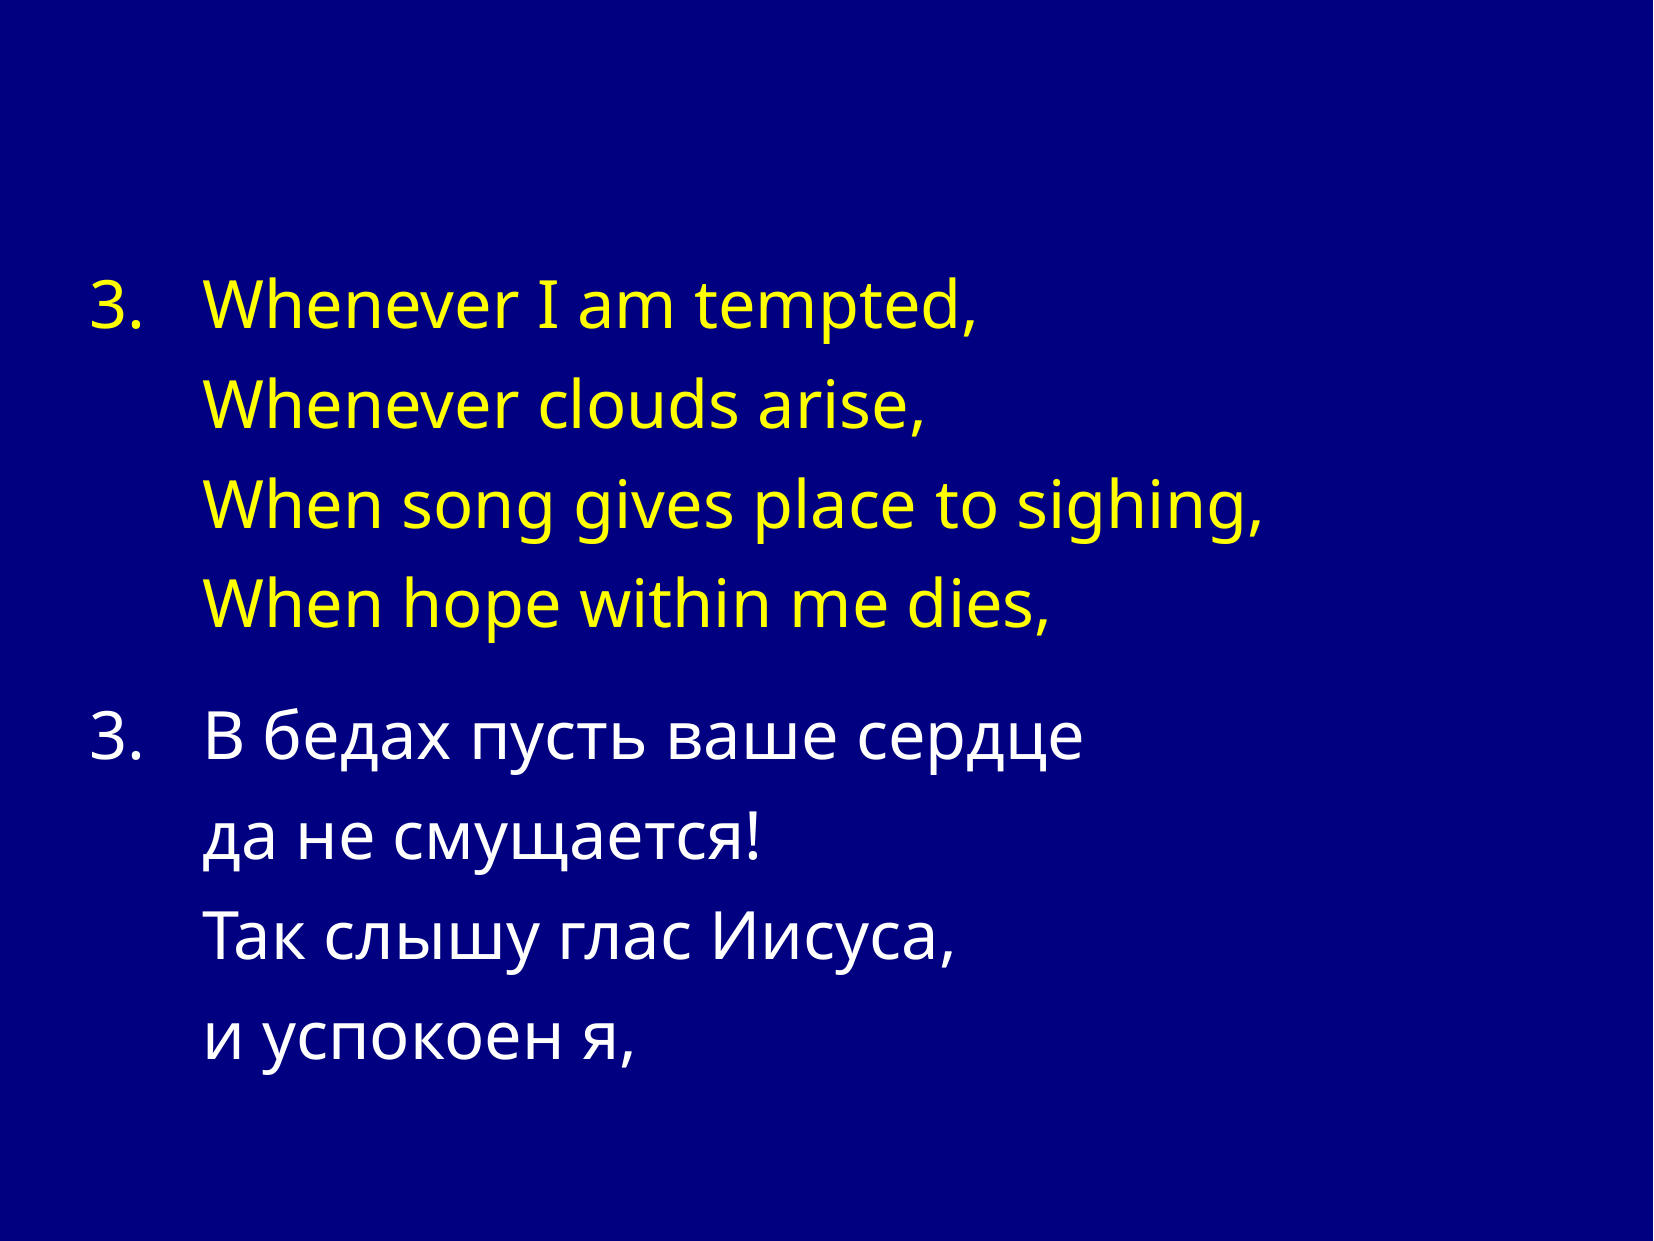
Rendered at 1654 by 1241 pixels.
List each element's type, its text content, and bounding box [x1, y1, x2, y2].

text_box 3. Whenever I am tempted, Whenever clouds arise, When song gives place to sighing, When hope within me dies, [75, 150, 1576, 581]
text_box 3. В бедах пусть ваше сердце да не смущается! Так слышу глас Иисуса, и успокоен я, [75, 581, 1576, 1163]
